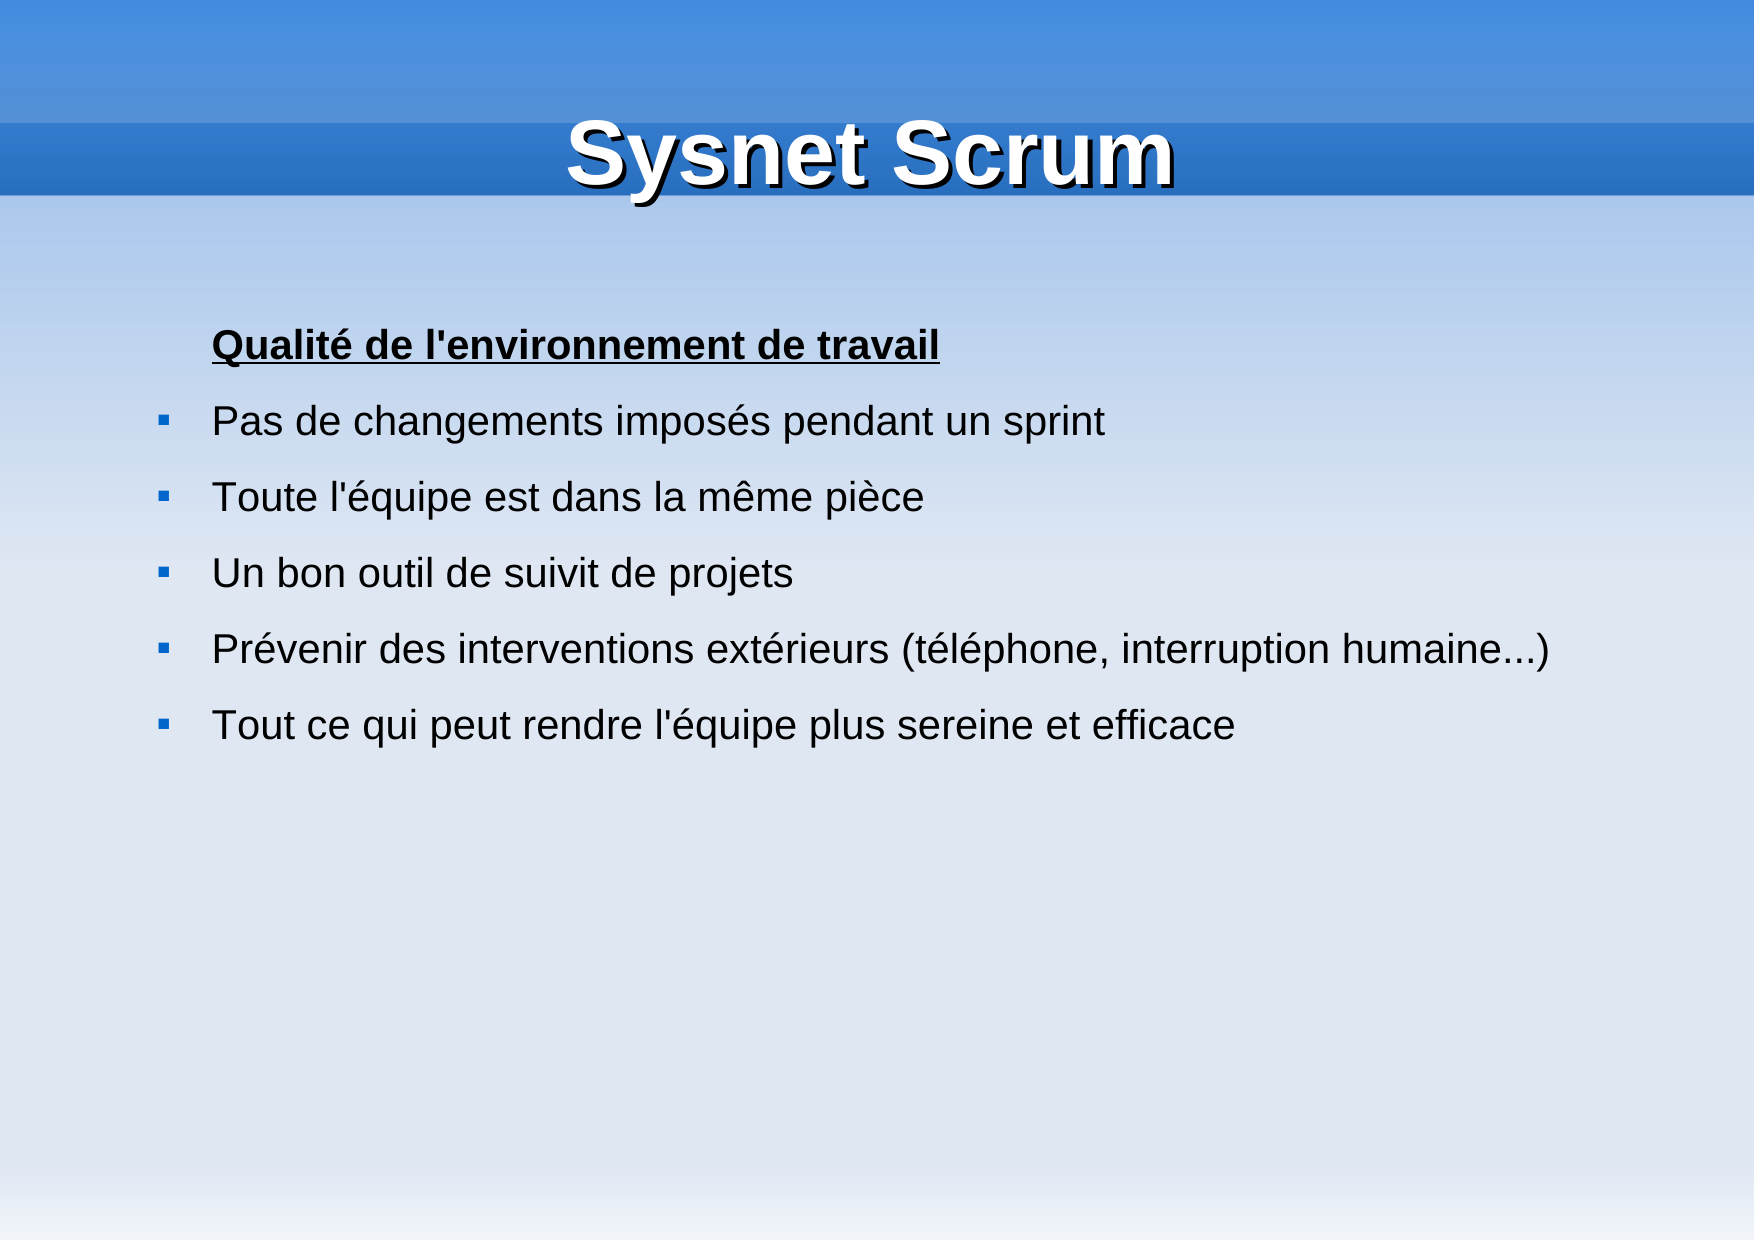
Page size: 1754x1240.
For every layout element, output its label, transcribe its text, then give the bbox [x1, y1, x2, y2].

title Sysnet Scrum [135, 59, 1608, 247]
picture [0, 0, 1754, 1240]
list Qualité de l'environnement de travail Pas de changements imposés pendant un sprint Toute l'équipe est dans la même pièce Un bon outil de suivit de projets Prévenir des interventions extérieurs (téléphone, interruption humaine...) Tout ce qui peut rendre l'équipe plus sereine et efficace [140, 321, 1614, 1062]
